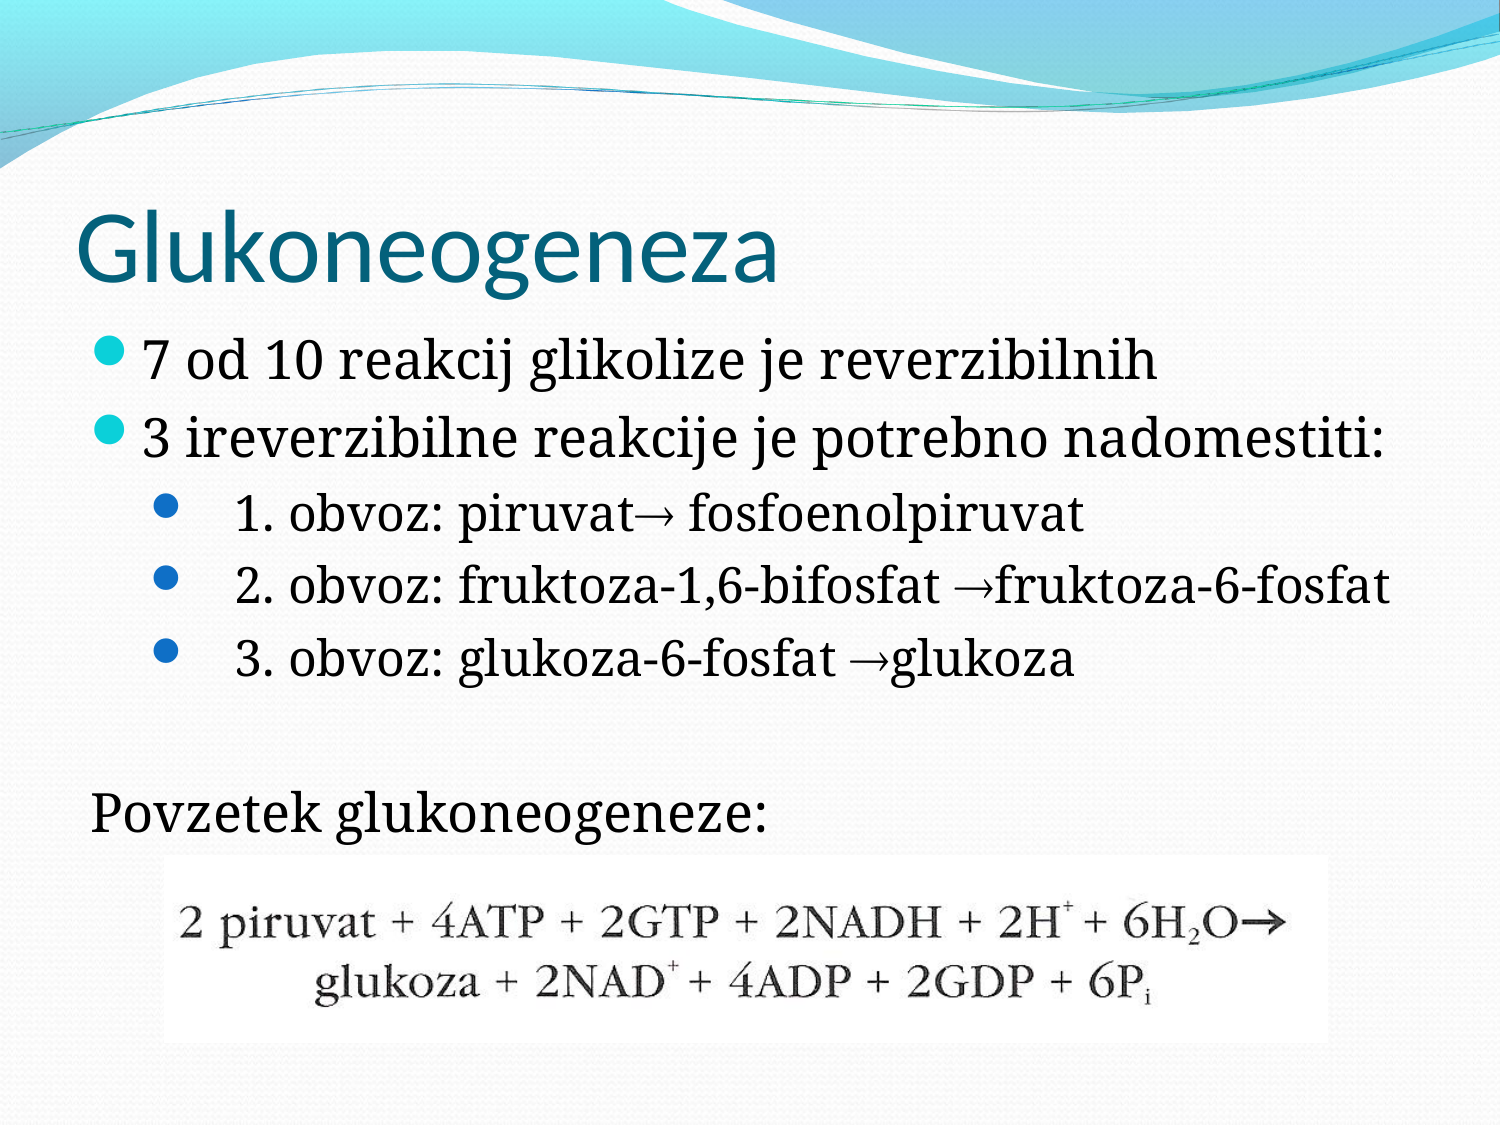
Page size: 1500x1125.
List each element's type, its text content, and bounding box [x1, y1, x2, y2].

list 7 od 10 reakcij glikolize je reverzibilnih 3 ireverzibilne reakcije je potrebno nadomestiti: 1. obvoz: piruvat fosfoenolpiruvat 2. obvoz: fruktoza-1,6-bifosfat fruktoza-6-fosfat 3. obvoz: glukoza-6-fosfat glukoza Povzetek glukoneogeneze: [75, 317, 1426, 1038]
title Glukoneogeneza [75, 115, 1426, 304]
picture [0, 0, 1500, 1125]
